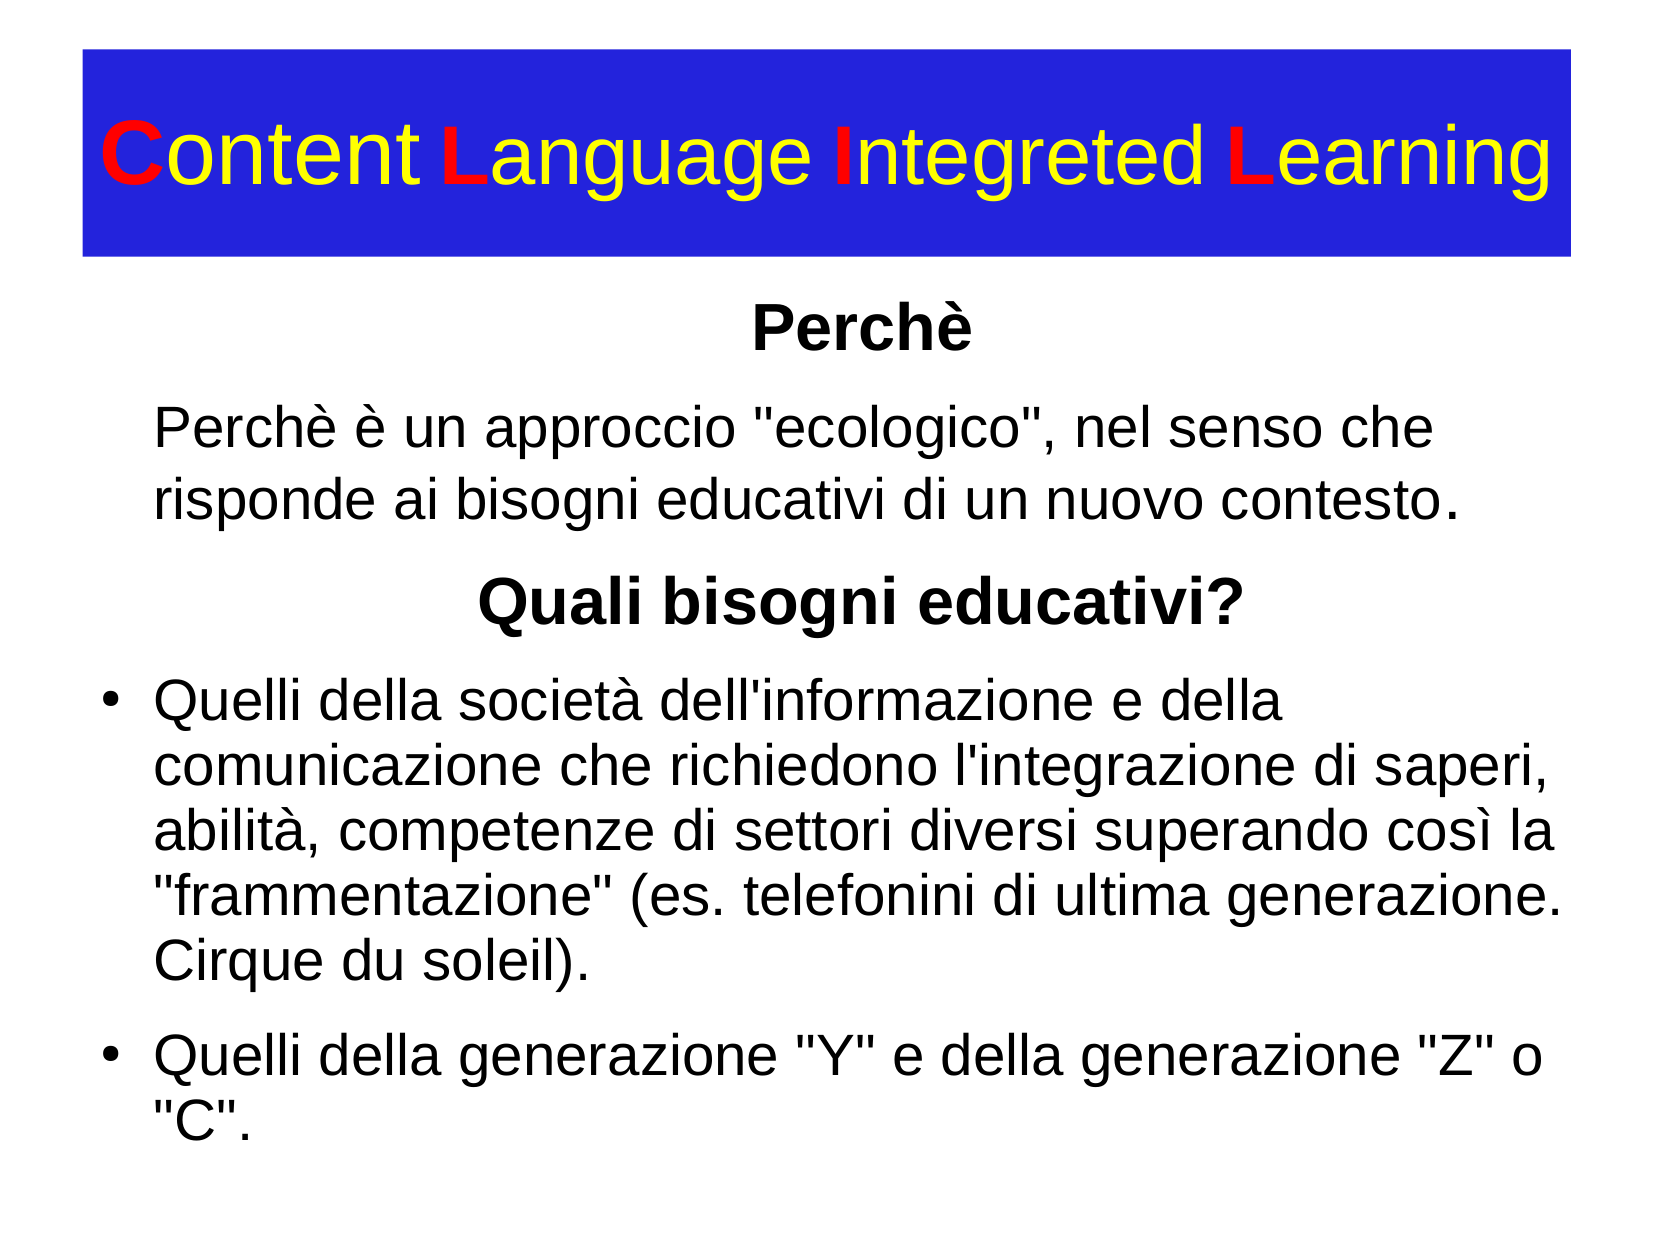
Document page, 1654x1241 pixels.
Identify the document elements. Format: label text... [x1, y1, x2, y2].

list Perchè Perchè è un approccio "ecologico", nel senso che risponde ai bisogni educativi di un nuovo contesto. Quali bisogni educativi? Quelli della società dell'informazione e della comunicazione che richiedono l'integrazione di saperi, abilità, competenze di settori diversi superando così la "frammentazione" (es. telefonini di ultima generazione. Cirque du soleil). Quelli della generazione "Y" e della generazione "Z" o "C". [82, 290, 1571, 1241]
title Content Language Integreted Learning [82, 49, 1571, 257]
